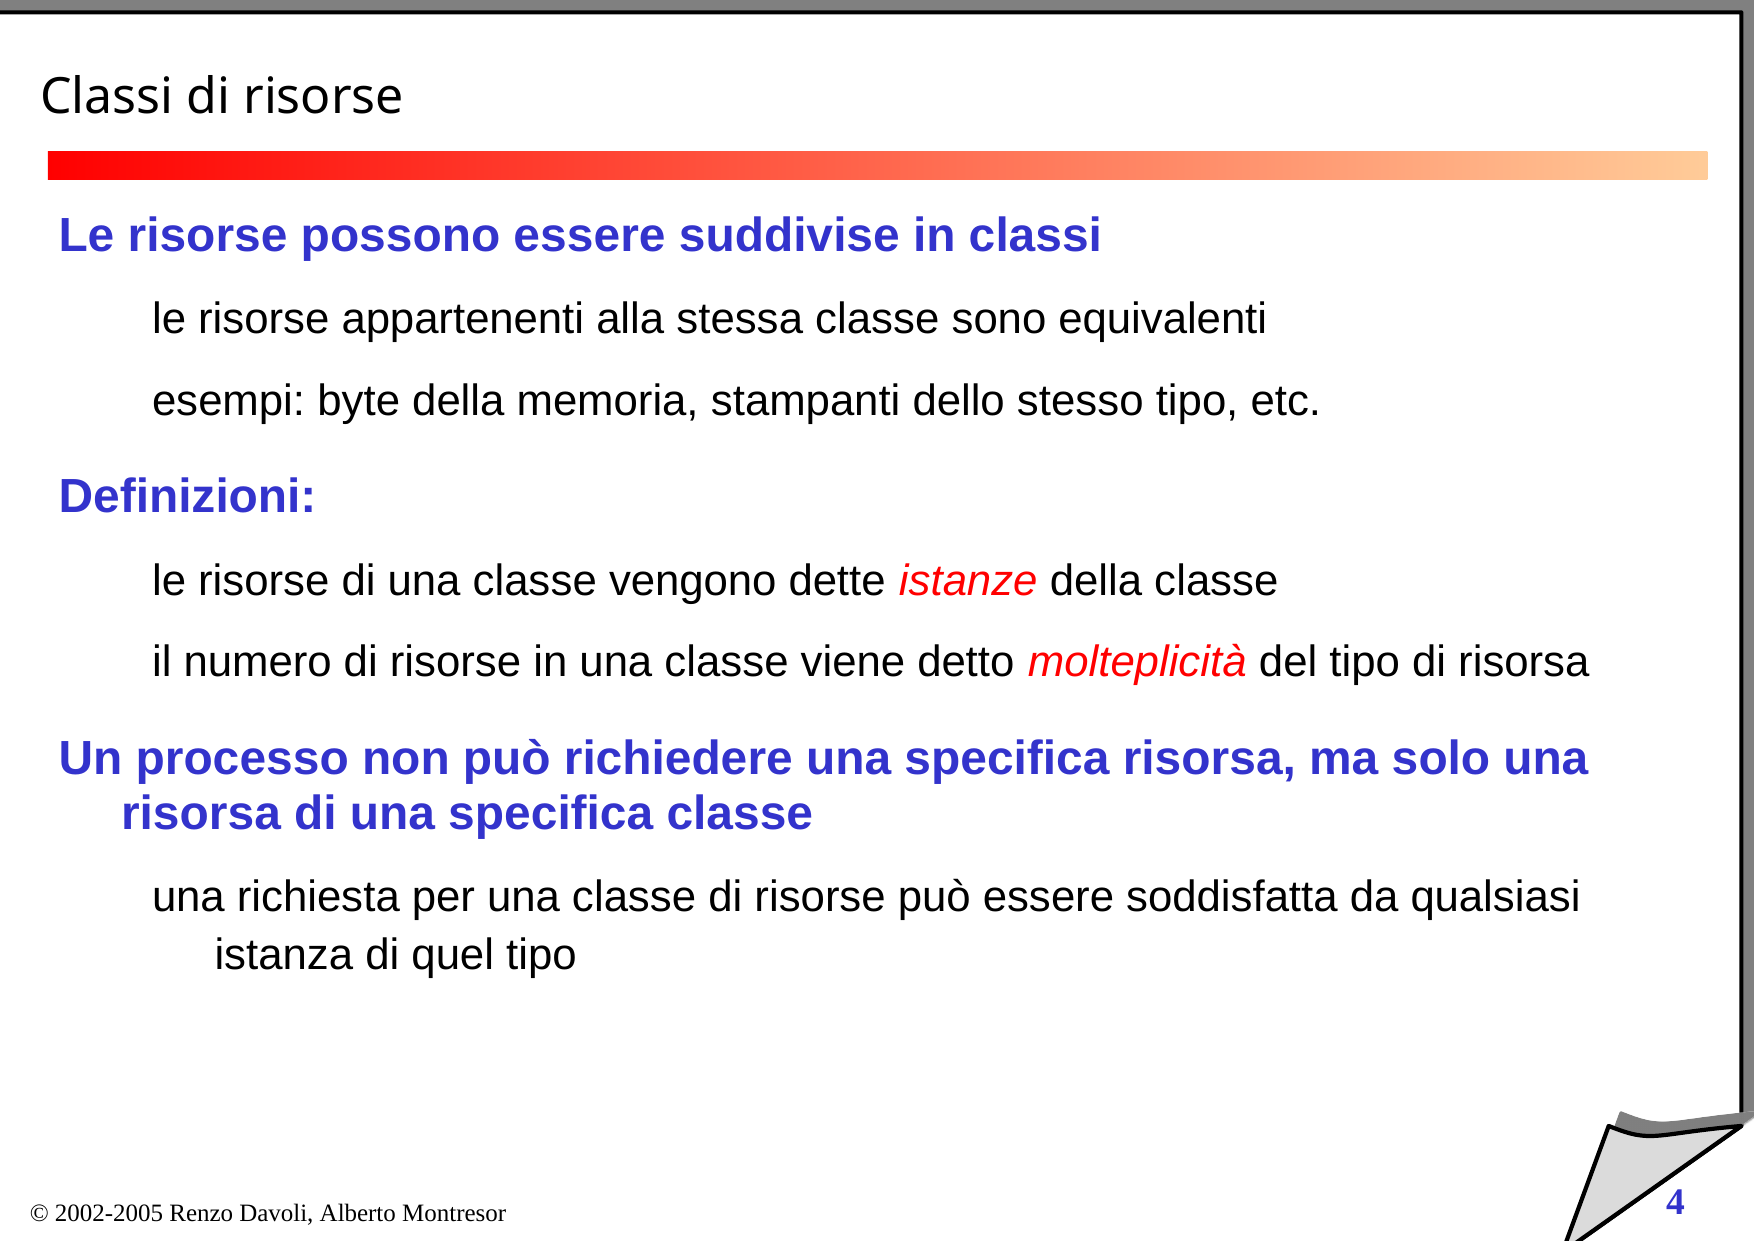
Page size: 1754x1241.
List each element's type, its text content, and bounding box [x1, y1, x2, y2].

title Classi di risorse [40, 49, 1714, 144]
list Le risorse possono essere suddivise in classi le risorse appartenenti alla stessa classe sono equivalenti esempi: byte della memoria, stampanti dello stesso tipo, etc. Definizioni: le risorse di una classe vengono dette istanze della classe il numero di risorse in una classe viene detto molteplicità del tipo di risorsa Un processo non può richiedere una specifica risorsa, ma solo una risorsa di una specifica classe una richiesta per una classe di risorse può essere soddisfatta da qualsiasi istanza di quel tipo [58, 206, 1696, 1128]
text_box q [750, 152, 754, 179]
